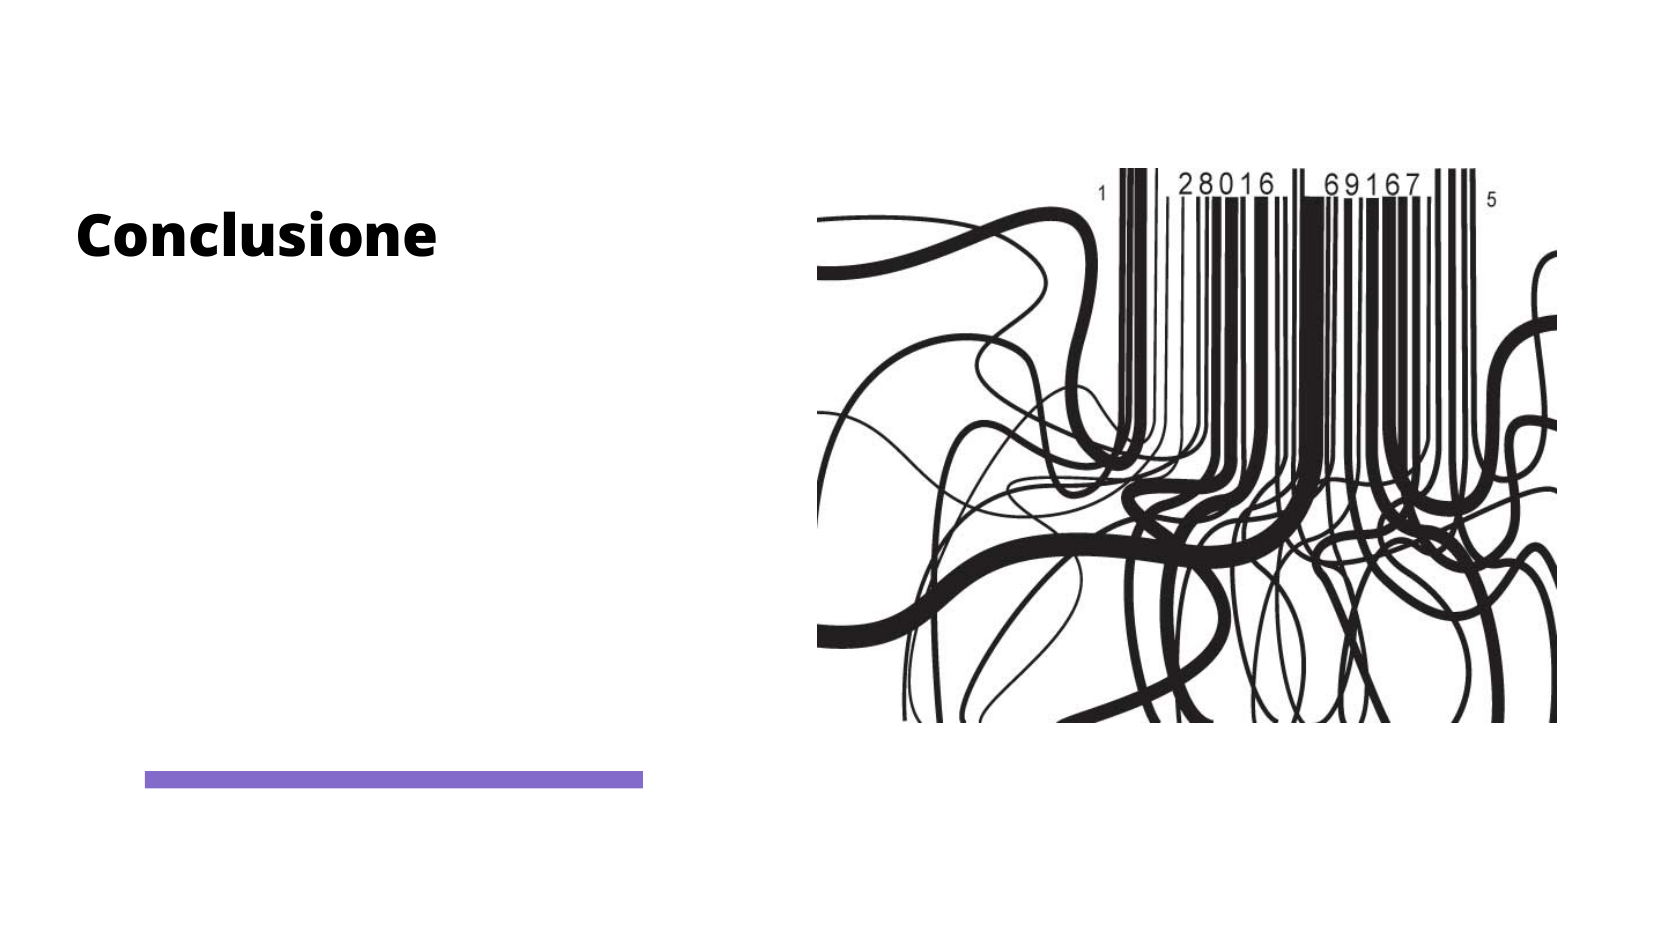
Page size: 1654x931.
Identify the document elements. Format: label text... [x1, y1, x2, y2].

picture [817, 168, 1557, 723]
title Conclusione [74, 162, 712, 305]
